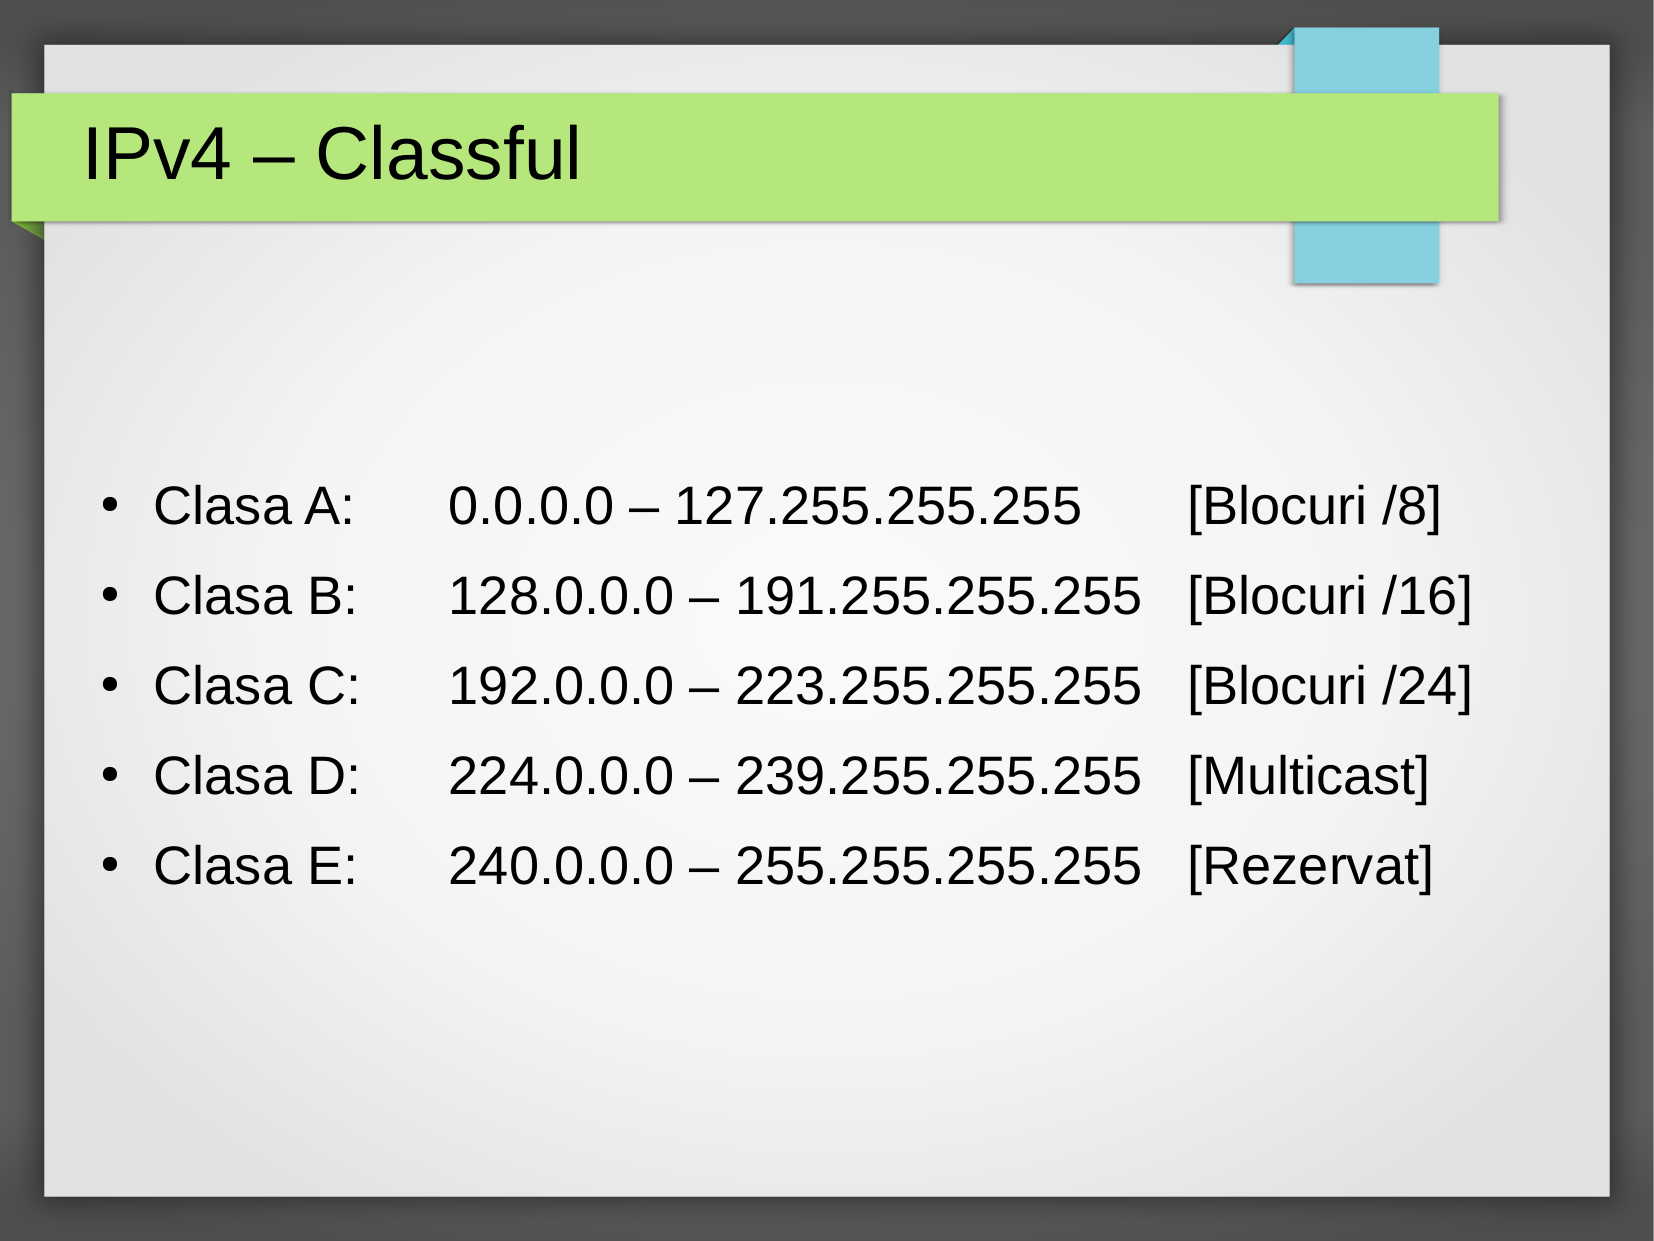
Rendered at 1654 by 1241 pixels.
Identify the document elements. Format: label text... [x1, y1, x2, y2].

picture [0, 0, 1654, 1241]
list Clasa A: 0.0.0.0 – 127.255.255.255 [Blocuri /8] Clasa B: 128.0.0.0 – 191.255.255.255 [Blocuri /16] Clasa C: 192.0.0.0 – 223.255.255.255 [Blocuri /24] Clasa D: 224.0.0.0 – 239.255.255.255 [Multicast] Clasa E: 240.0.0.0 – 255.255.255.255 [Rezervat] [82, 295, 1571, 1015]
title IPv4 – Classful [82, 94, 1264, 213]
